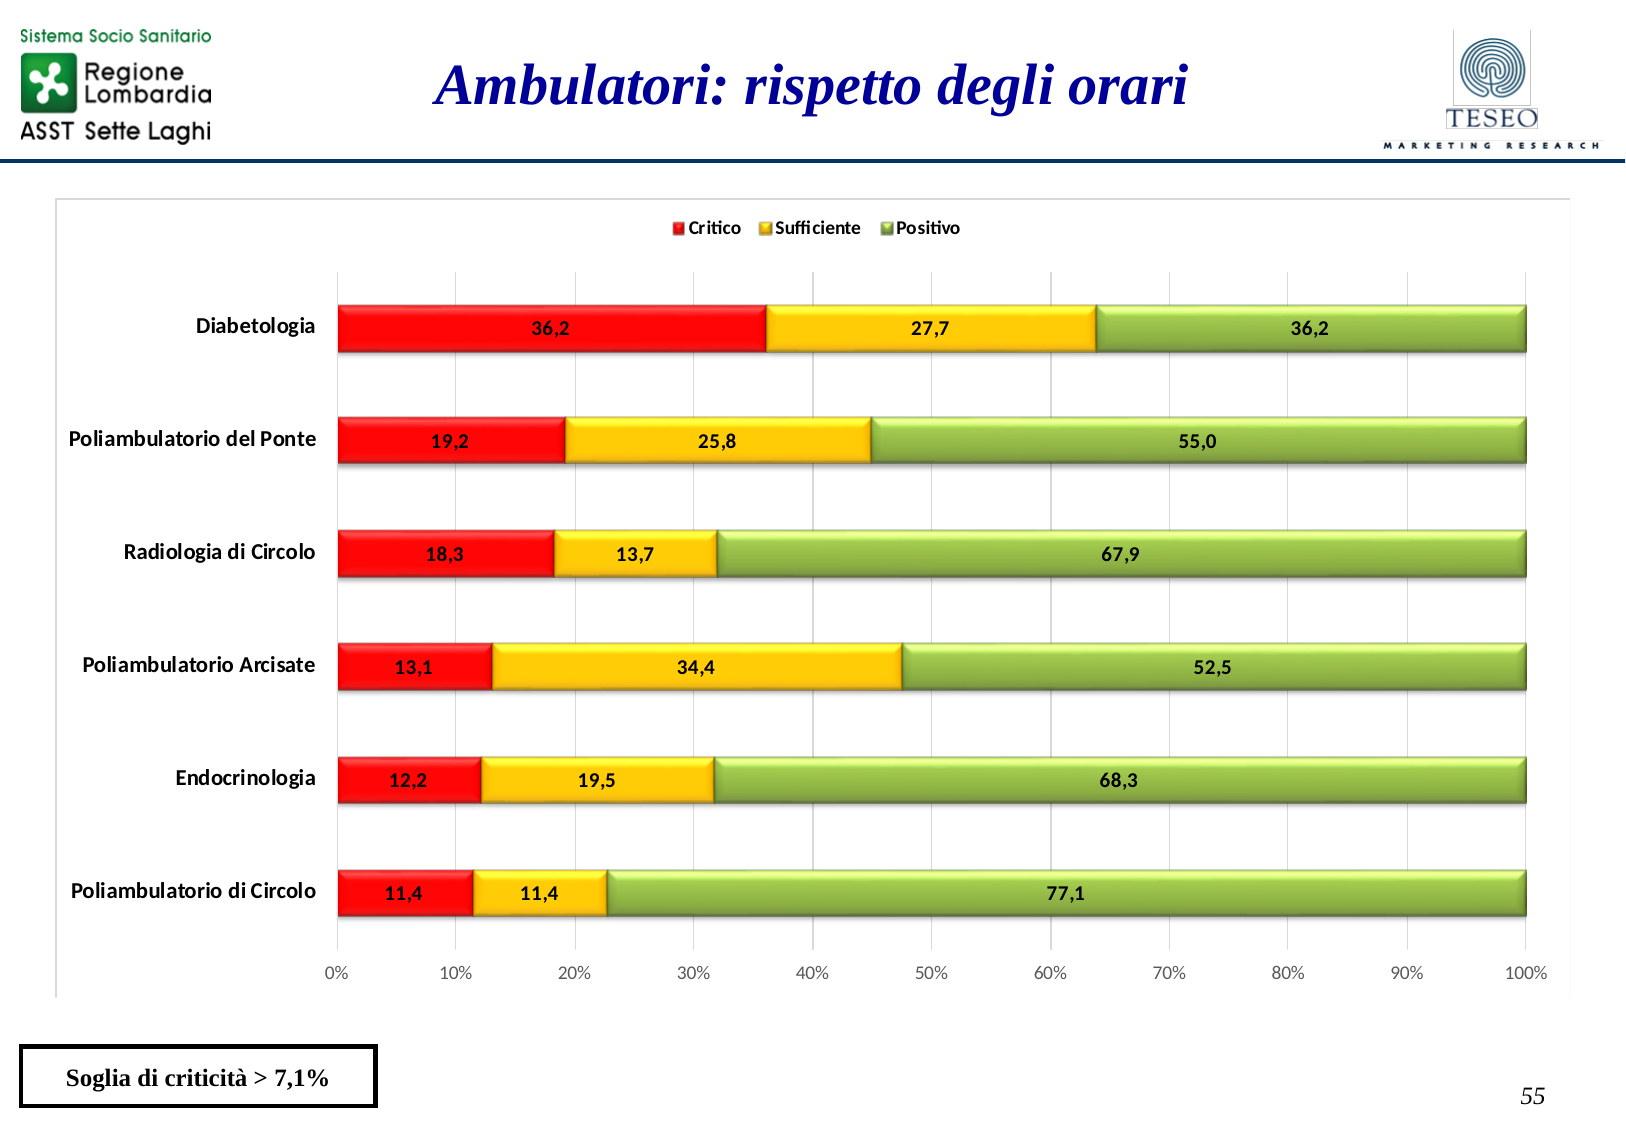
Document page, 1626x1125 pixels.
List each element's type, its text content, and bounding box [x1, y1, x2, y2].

picture [21, 26, 211, 148]
picture [1381, 30, 1604, 149]
text_box Ambulatori: rispetto degli orari [268, 18, 1356, 144]
text_box Soglia di criticità > 7,1% [21, 1046, 376, 1106]
picture [54, 198, 1571, 998]
